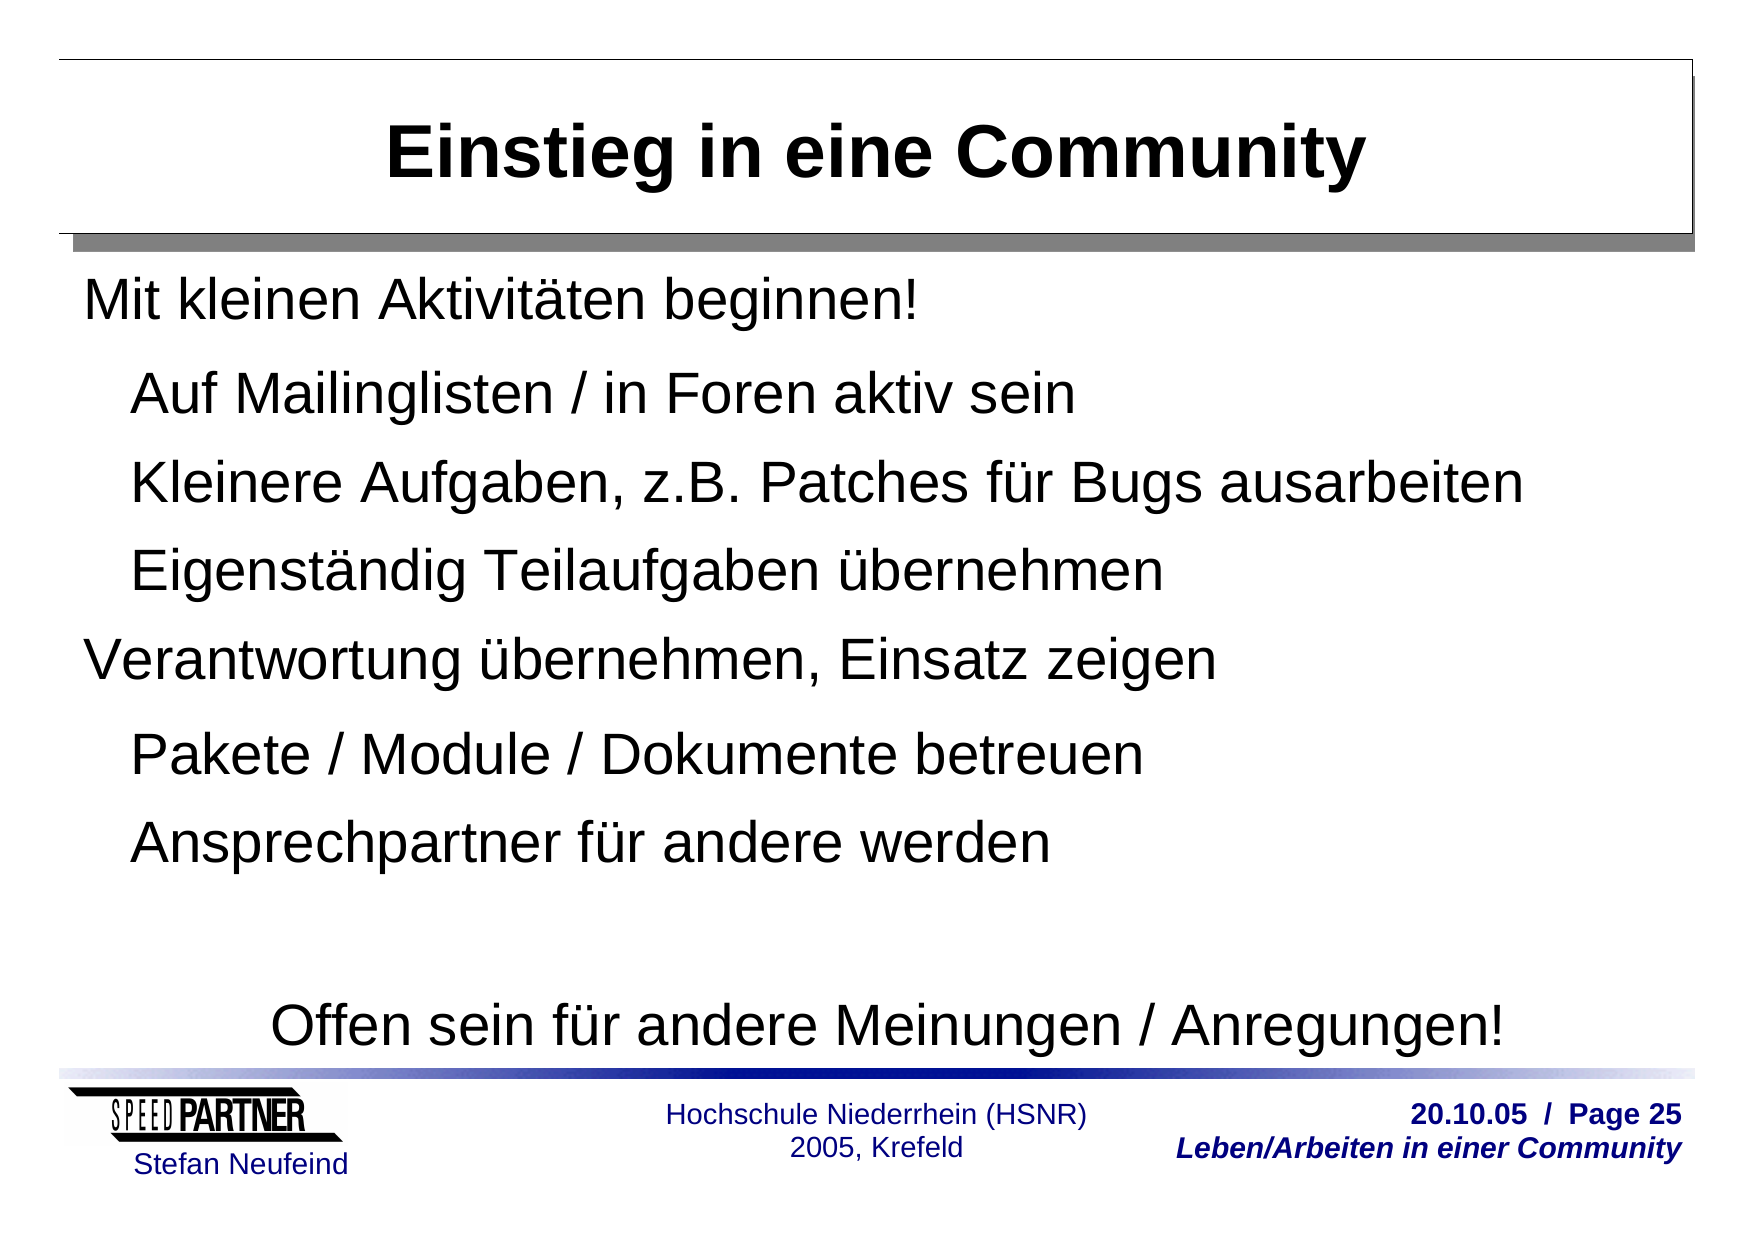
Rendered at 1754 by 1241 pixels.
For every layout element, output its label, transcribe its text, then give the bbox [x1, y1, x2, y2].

picture [59, 1068, 1695, 1079]
picture [64, 1082, 348, 1146]
list Mit kleinen Aktivitäten beginnen! Auf Mailinglisten / in Foren aktiv sein Kleinere Aufgaben, z.B. Patches für Bugs ausarbeiten Eigenständig Teilaufgaben übernehmen Verantwortung übernehmen, Einsatz zeigen Pakete / Module / Dokumente betreuen Ansprechpartner für andere werden Offen sein für andere Meinungen / Anregungen! [71, 266, 1695, 1057]
title Einstieg in eine Community [59, 59, 1695, 244]
